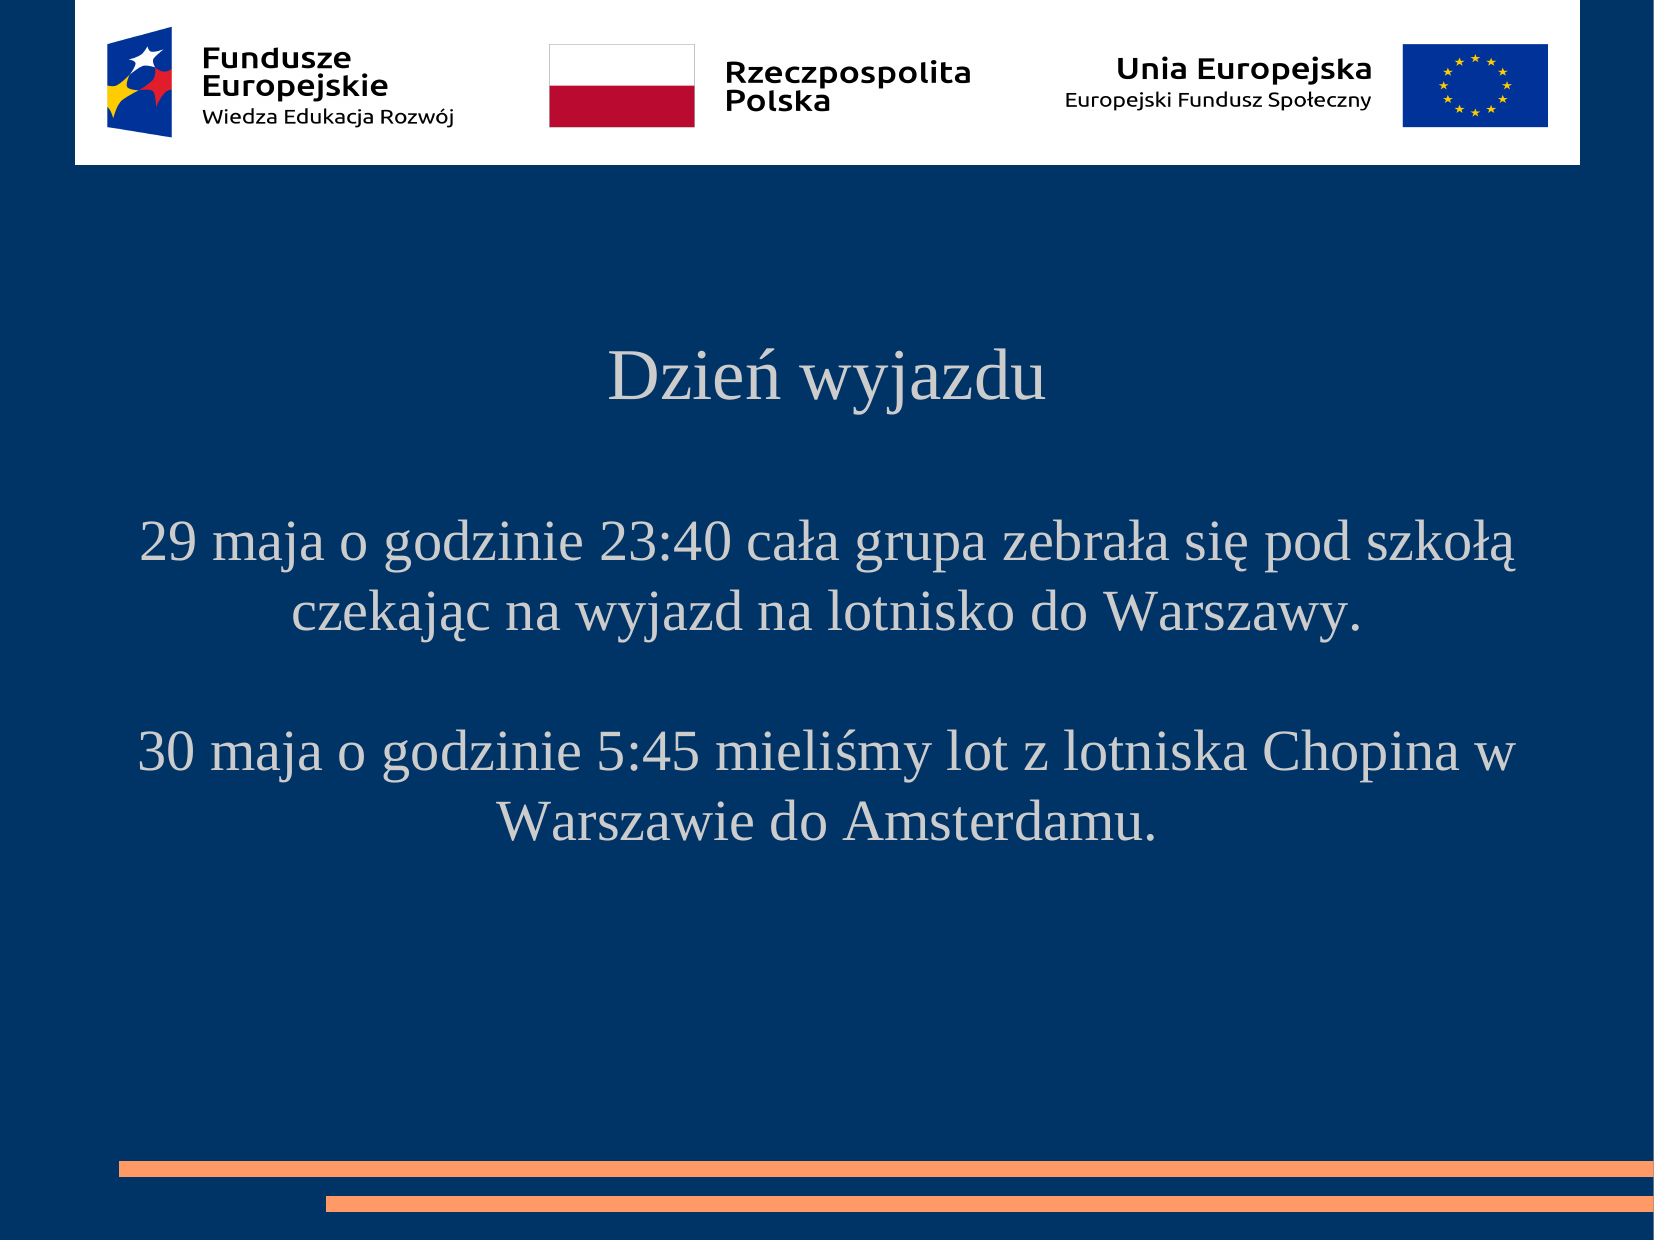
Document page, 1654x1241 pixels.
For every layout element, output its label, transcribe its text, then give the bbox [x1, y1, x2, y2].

subtitle Dzień wyjazdu 29 maja o godzinie 23:40 cała grupa zebrała się pod szkołą czekając na wyjazd na lotnisko do Warszawy. 30 maja o godzinie 5:45 mieliśmy lot z lotniska Chopina w Warszawie do Amsterdamu. [121, 165, 1534, 1132]
picture [75, 0, 1580, 165]
